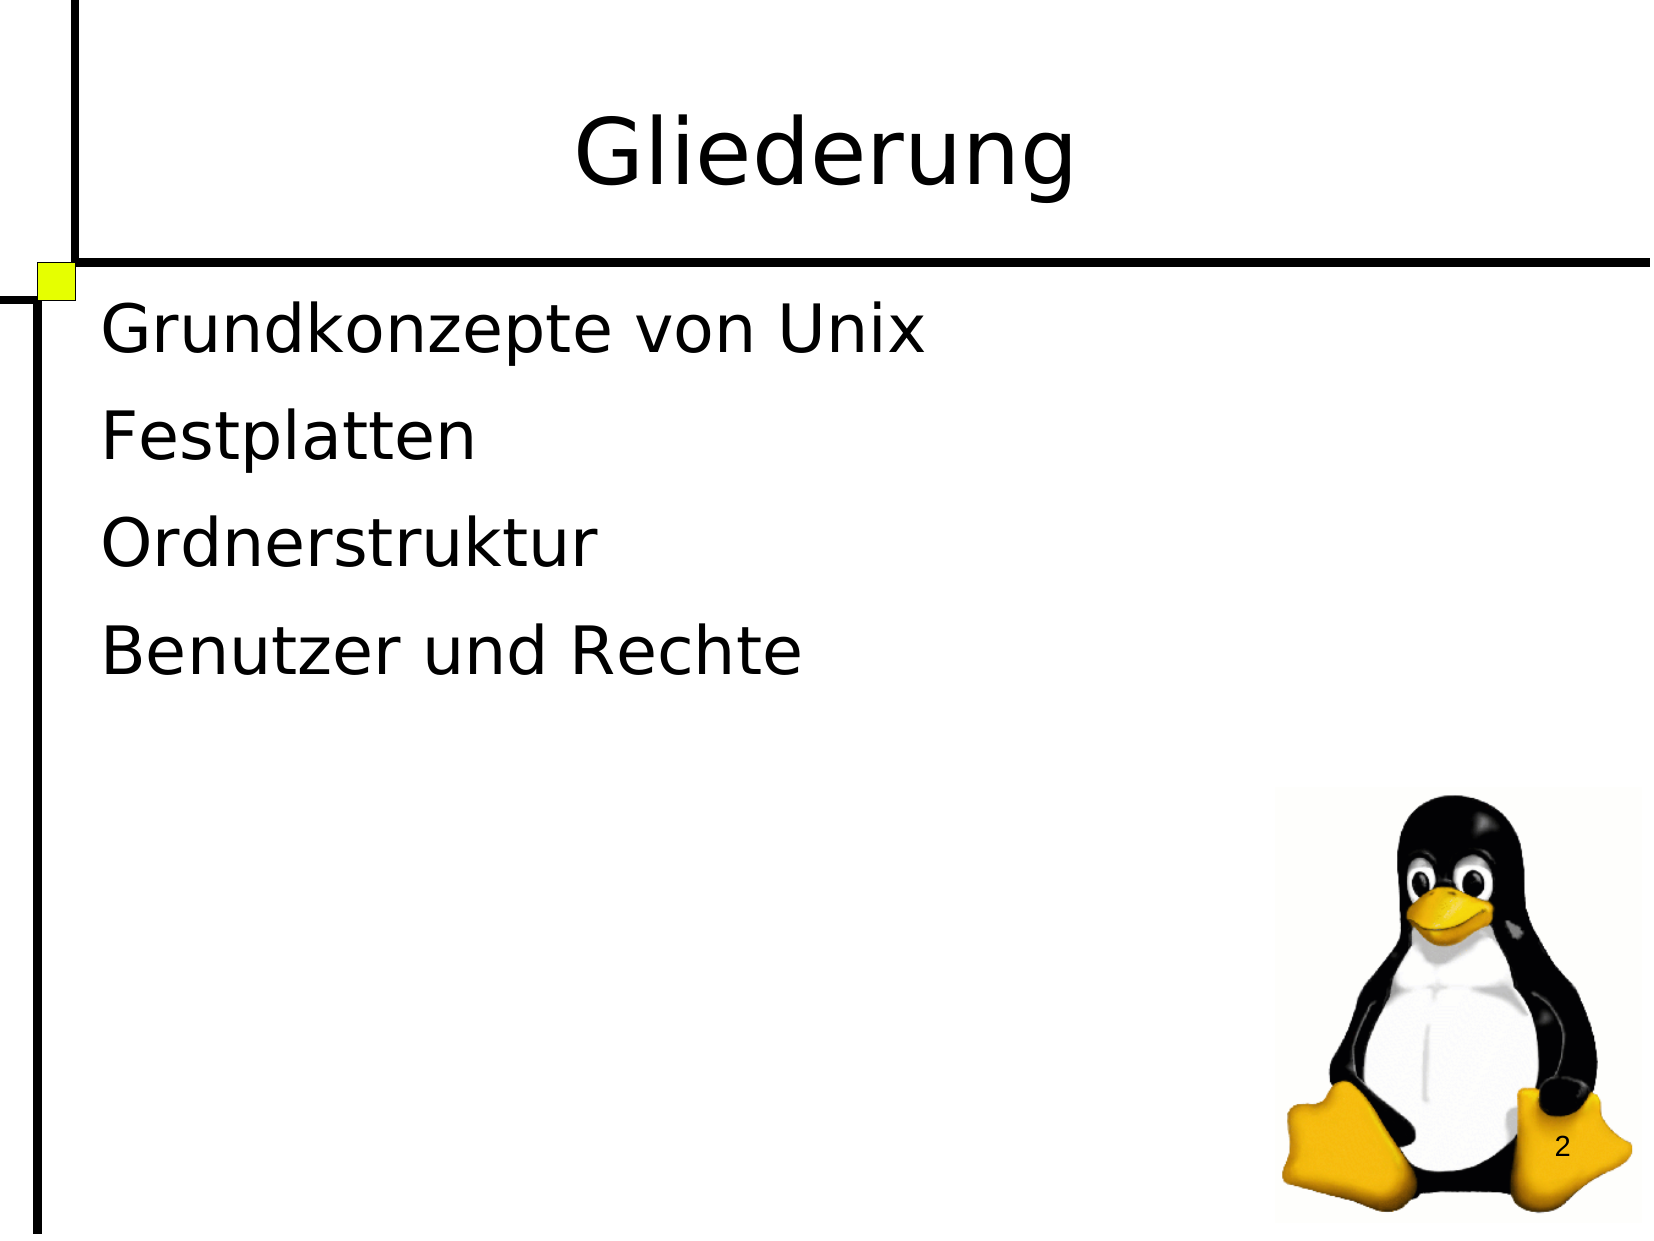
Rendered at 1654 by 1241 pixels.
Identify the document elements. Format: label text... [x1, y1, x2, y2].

title Gliederung [82, 49, 1571, 257]
picture [1275, 787, 1642, 1223]
list Grundkonzepte von Unix Festplatten Ordnerstruktur Benutzer und Rechte [82, 290, 1571, 1109]
